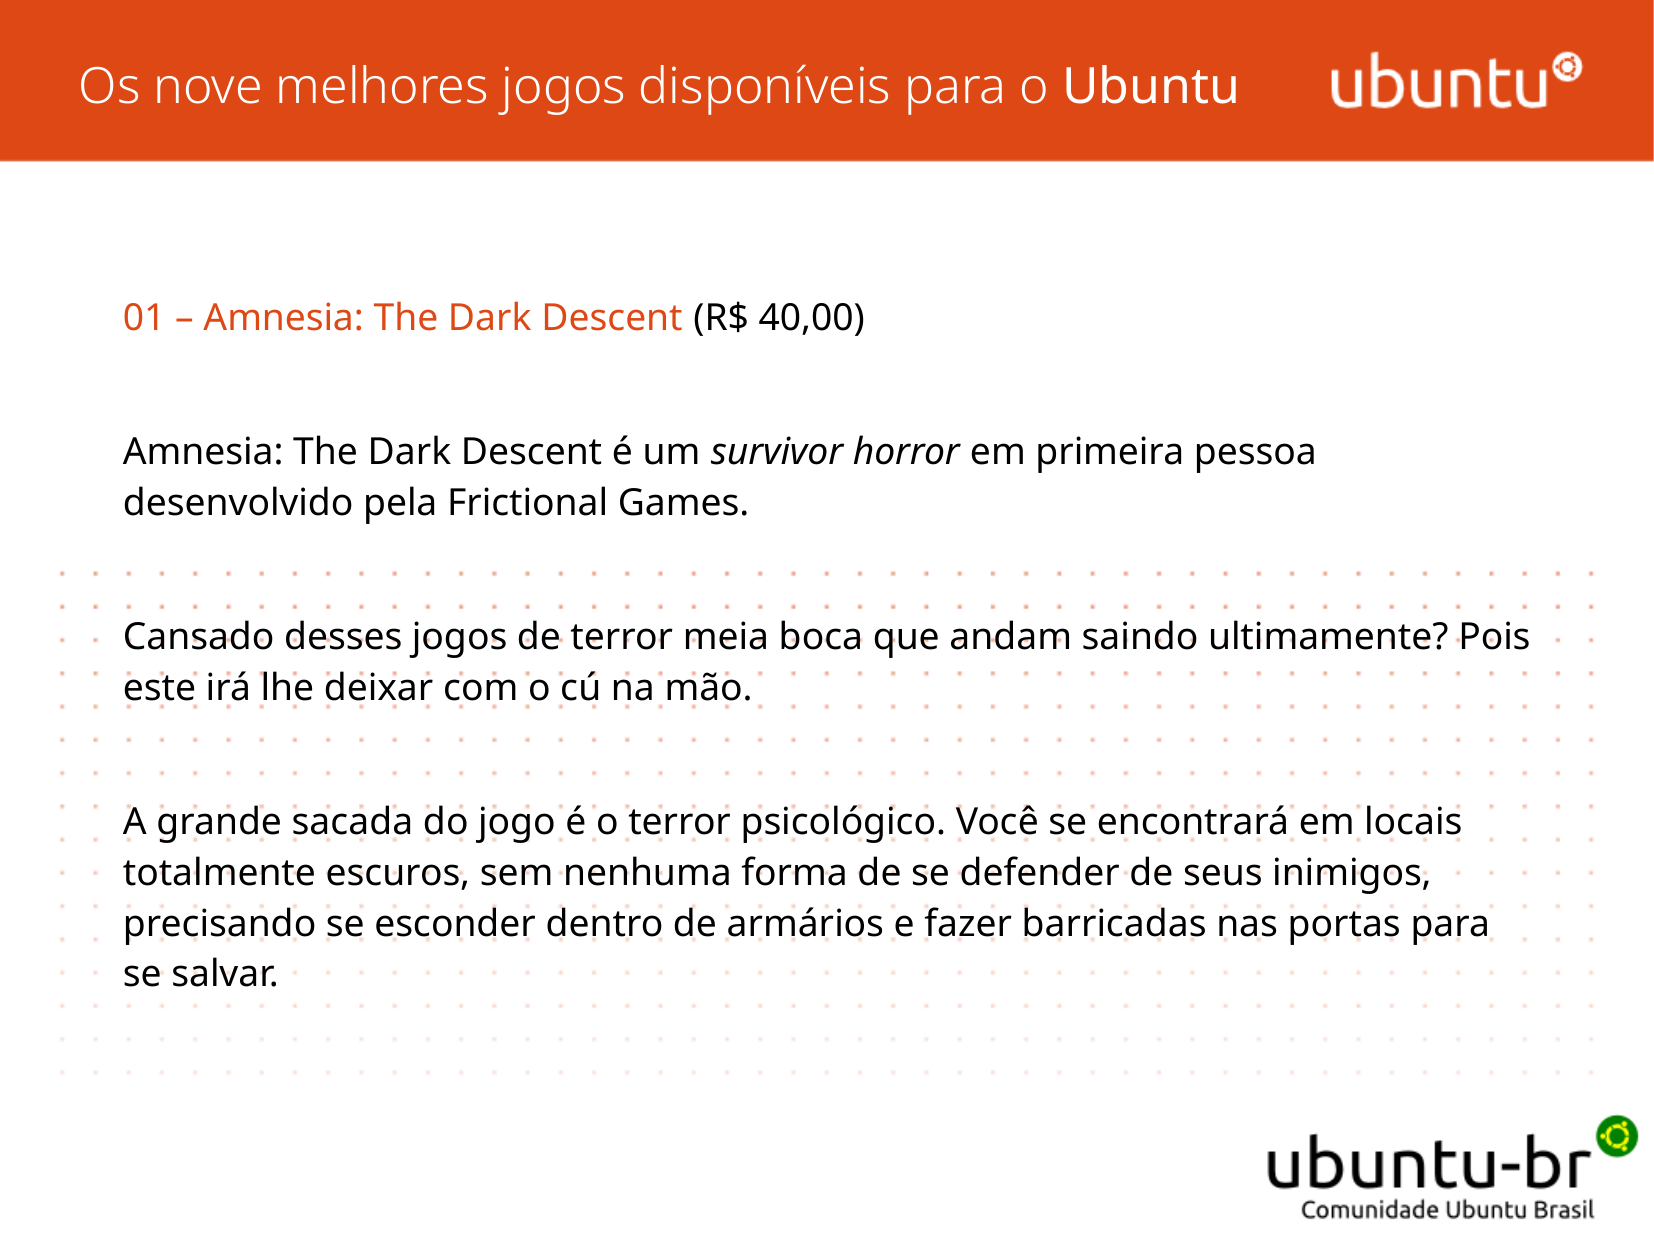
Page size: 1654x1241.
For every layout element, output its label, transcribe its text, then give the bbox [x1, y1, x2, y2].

title Os nove melhores jogos disponíveis para o Ubuntu [41, 32, 1300, 137]
list 01 – Amnesia: The Dark Descent (R$ 40,00) Amnesia: The Dark Descent é um survivor horror em primeira pessoa desenvolvido pela Frictional Games. Cansado desses jogos de terror meia boca que andam saindo ultimamente? Pois este irá lhe deixar com o cú na mão. A grande sacada do jogo é o terror psicológico. Você se encontrará em locais totalmente escuros, sem nenhuma forma de se defender de seus inimigos, precisando se esconder dentro de armários e fazer barricadas nas portas para se salvar. [83, 290, 1539, 1010]
picture [0, 0, 1654, 1241]
